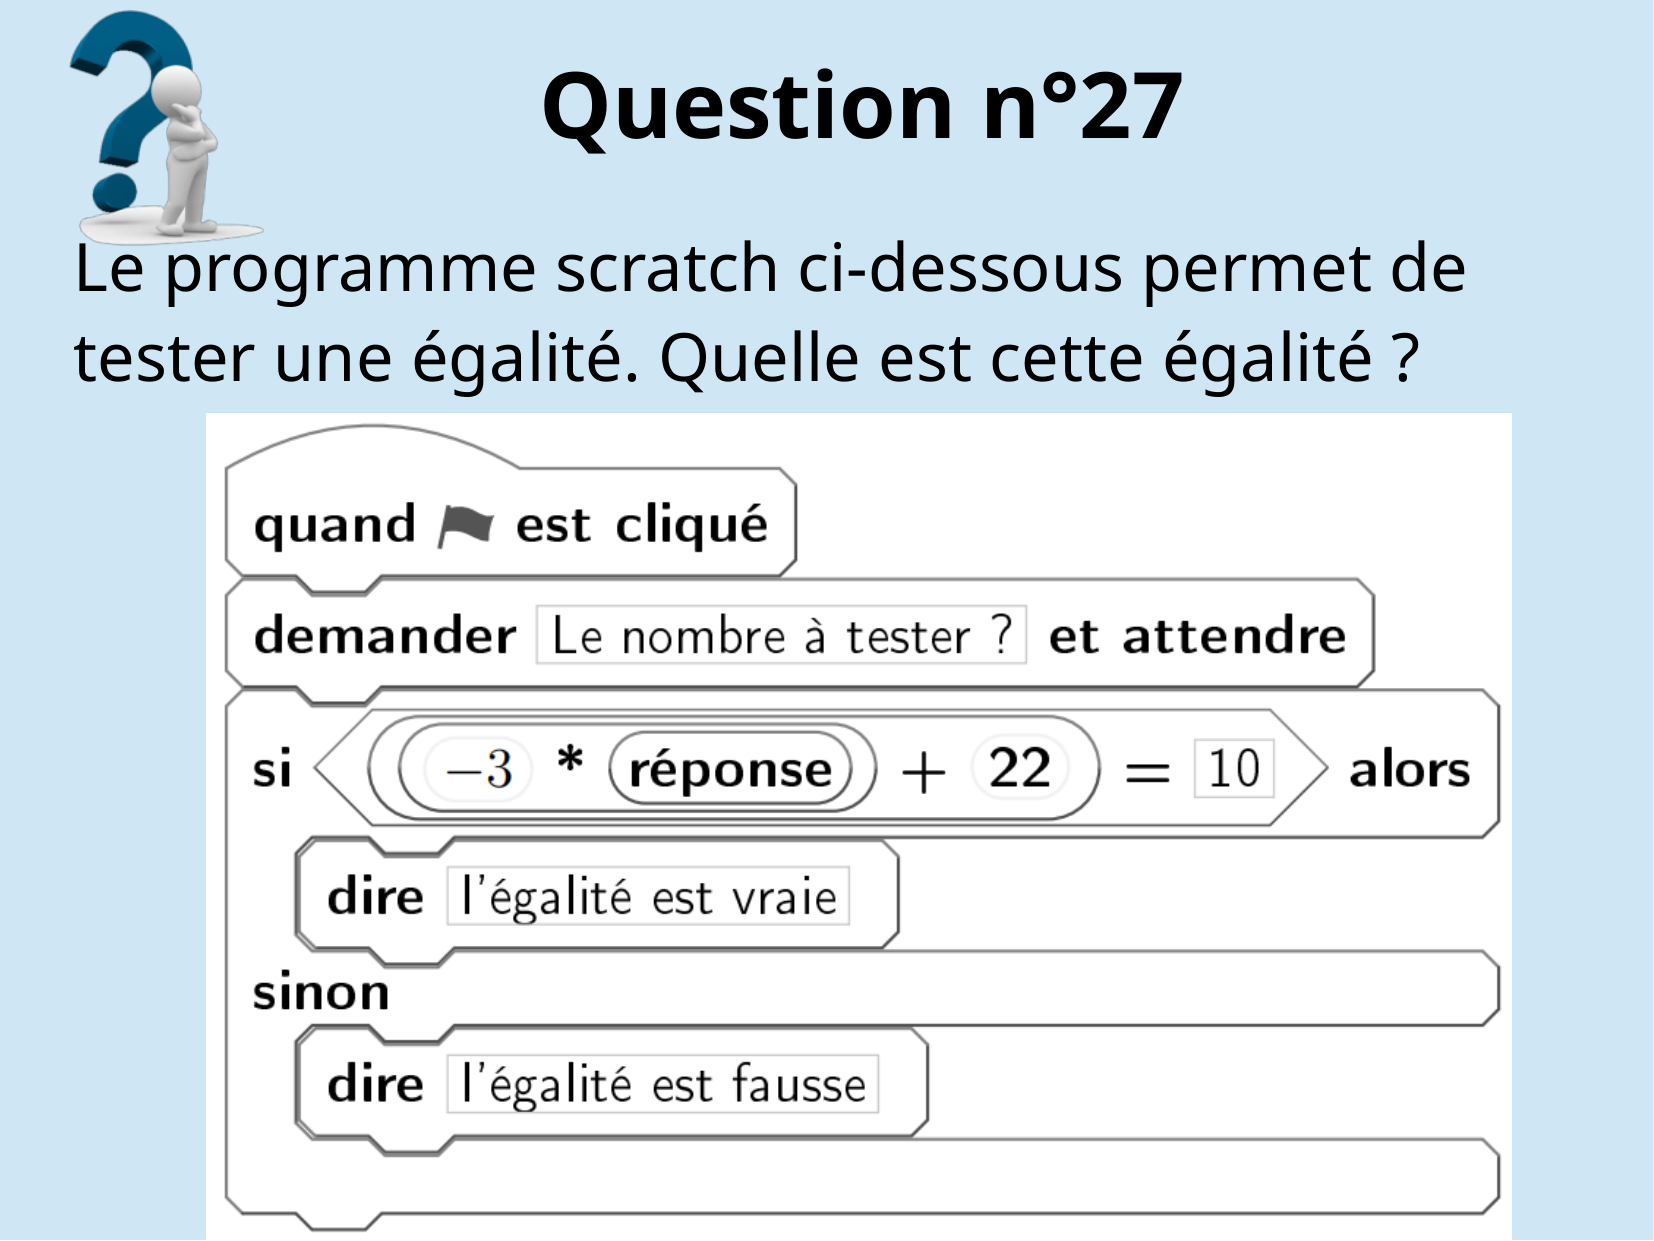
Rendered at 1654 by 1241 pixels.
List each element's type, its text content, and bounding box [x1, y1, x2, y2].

picture [206, 413, 1512, 1241]
text_box Le programme scratch ci-dessous permet de tester une égalité. Quelle est cette égalité ? [59, 212, 1654, 414]
title Question n°27 [266, 0, 1607, 208]
picture [59, 0, 266, 212]
